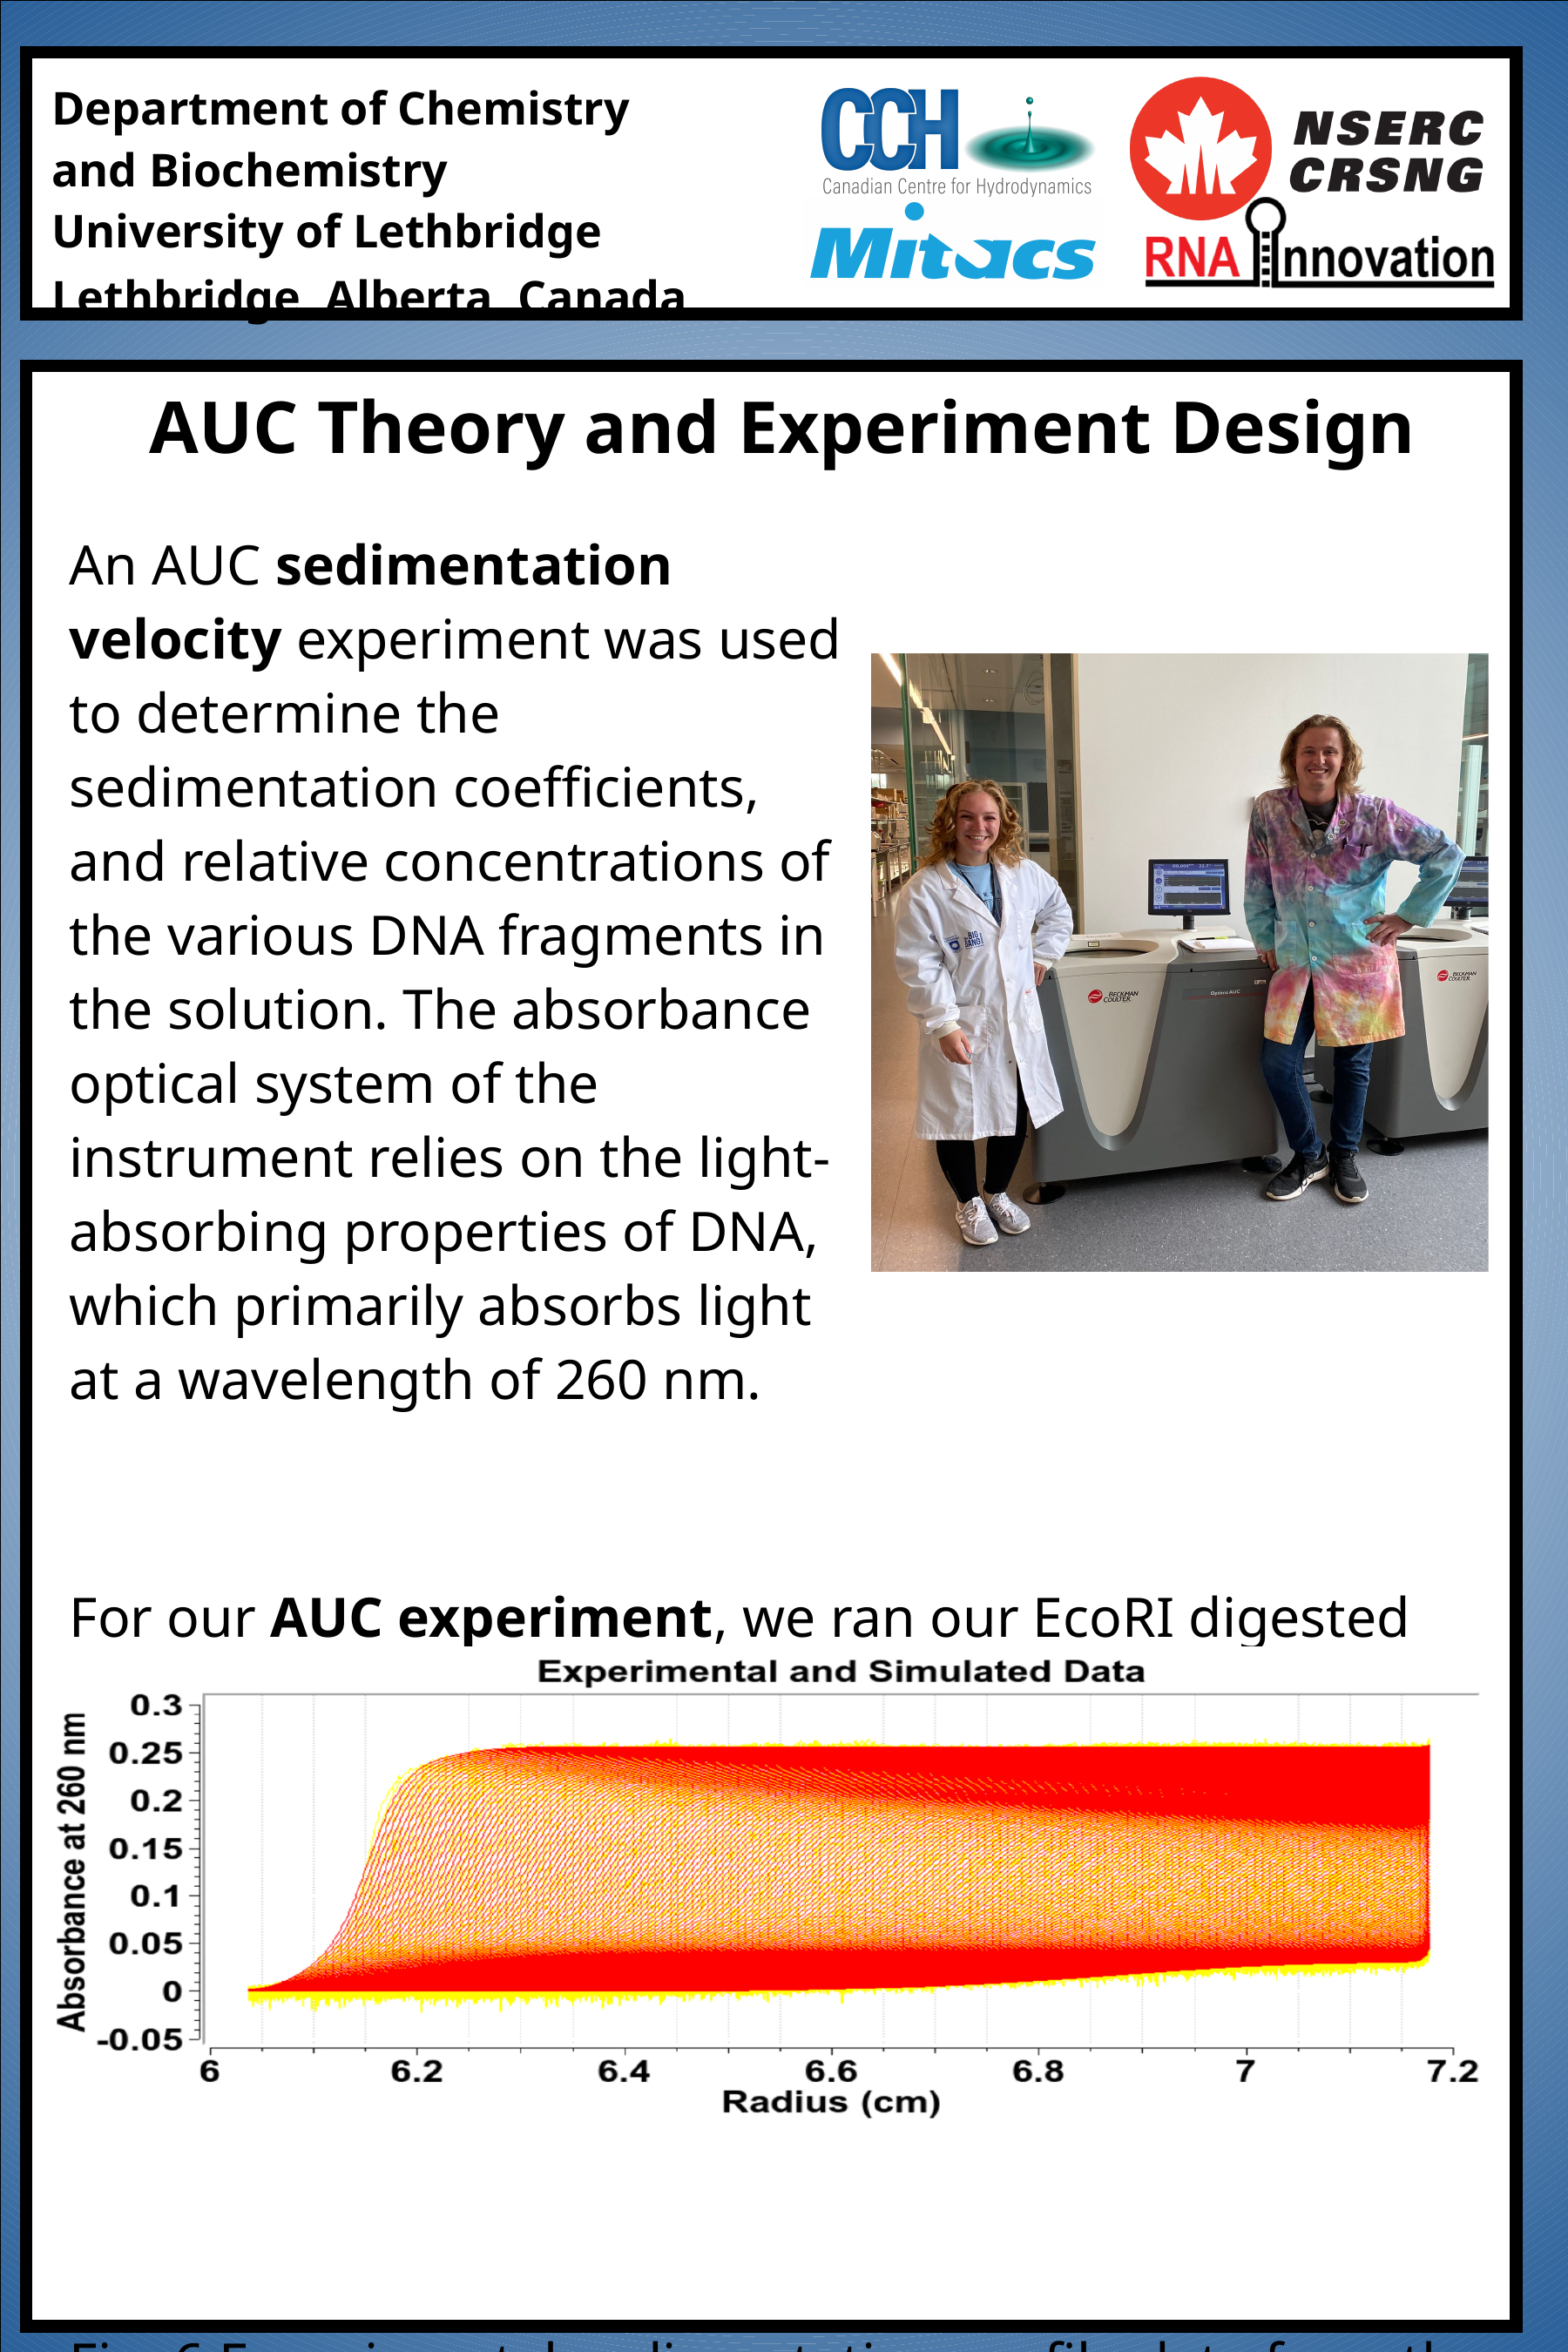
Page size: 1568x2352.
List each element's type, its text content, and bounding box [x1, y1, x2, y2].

picture [871, 653, 1489, 1272]
text_box [0, 0, 1568, 2352]
picture [37, 1646, 1492, 2125]
text_box An AUC sedimentation velocity experiment was used to determine the sedimentation coefficients, and relative concentrations of the various DNA fragments in the solution. The absorbance optical system of the instrument relies on the light-absorbing properties of DNA, which primarily absorbs light at a wavelength of 260 nm. [56, 520, 870, 1458]
picture [803, 61, 1509, 294]
text_box AUC Theory and Experiment Design For our AUC experiment, we ran our EcoRI digested pPOL-I-208-12 plasmid samples at 35000 RPM at a temperature of 20°C for 13 hours. Fig. 6 Experimental sedimentation profile data from the analytical ultracentrifuge is presented in yellow, and the simulated model data is in red. [56, 370, 1517, 2274]
text_box Department of Chemistry and Biochemistry University of Lethbridge Lethbridge, Alberta, Canada [38, 70, 798, 322]
